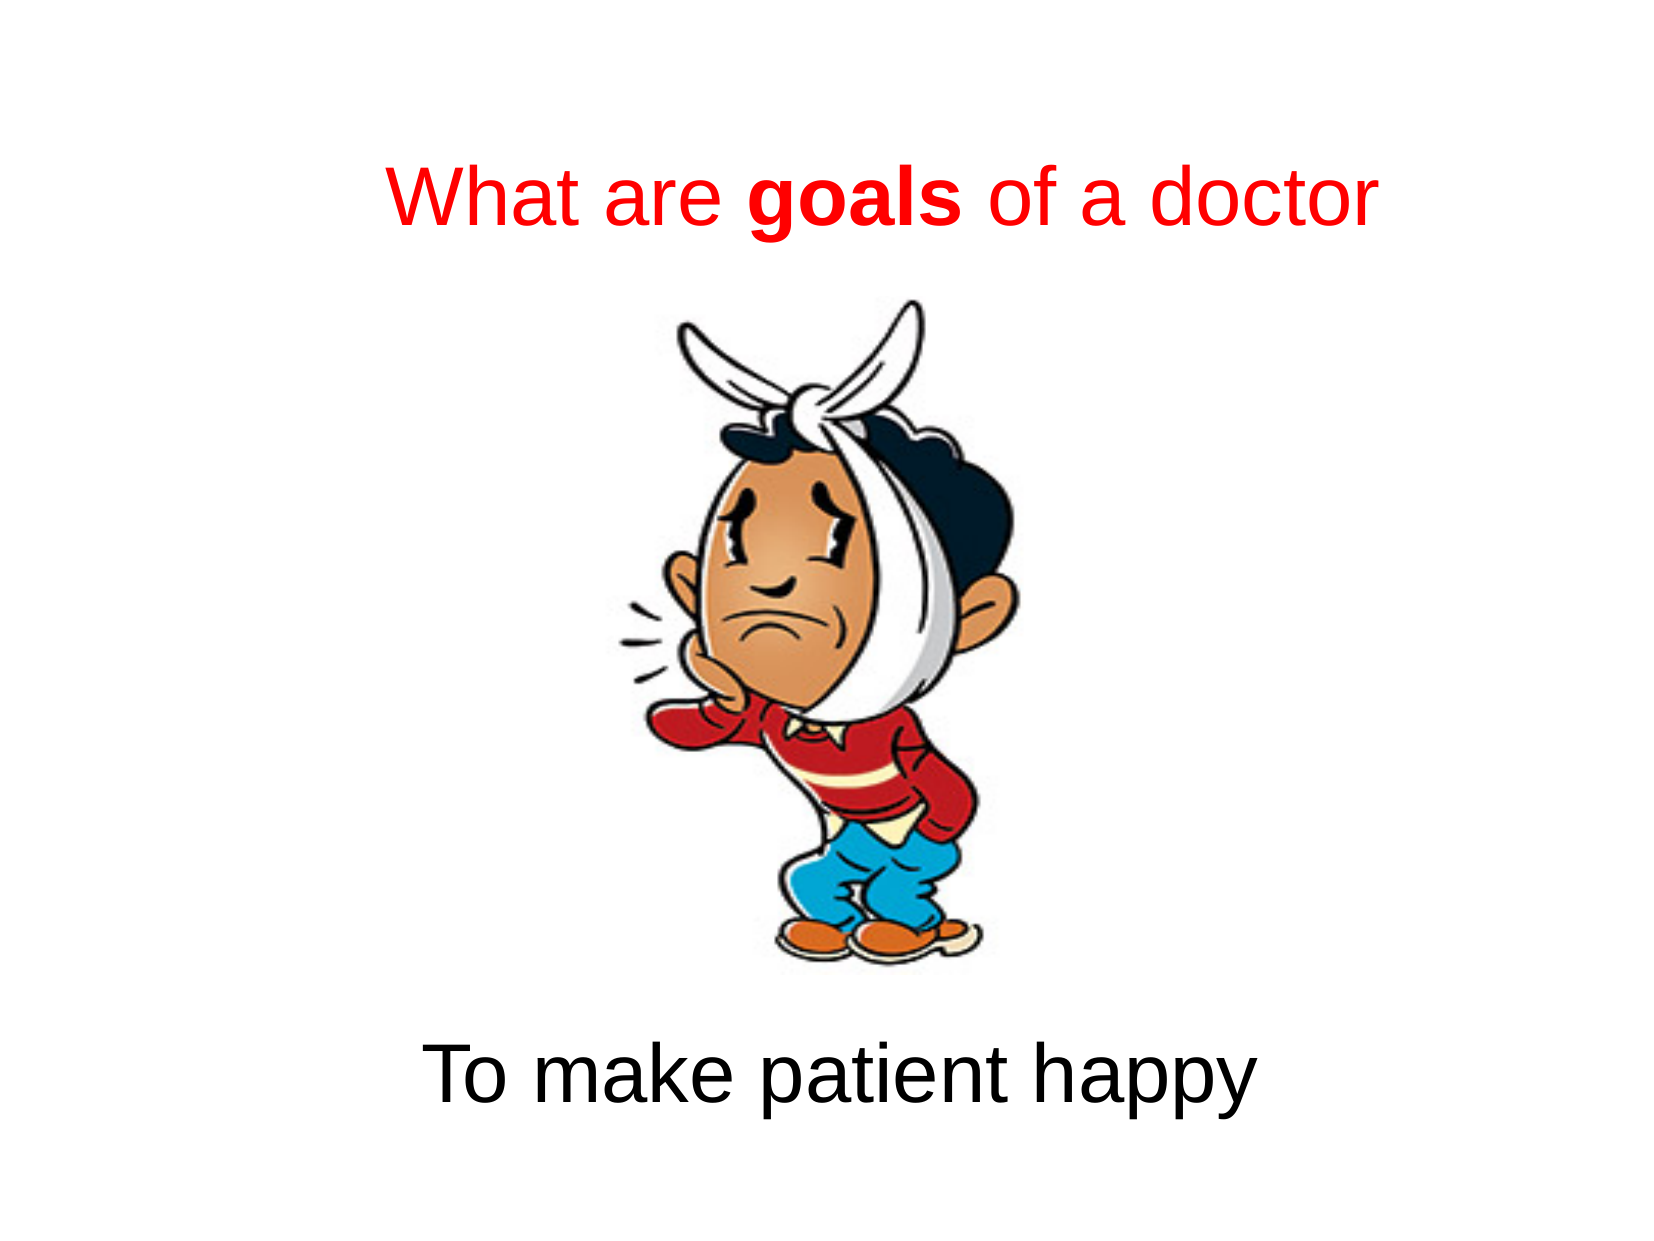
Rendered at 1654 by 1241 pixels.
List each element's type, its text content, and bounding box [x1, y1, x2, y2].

text_box To make patient happy [270, 1020, 1411, 1128]
picture [510, 296, 1186, 976]
text_box What are goals of a doctor [315, 150, 1411, 258]
